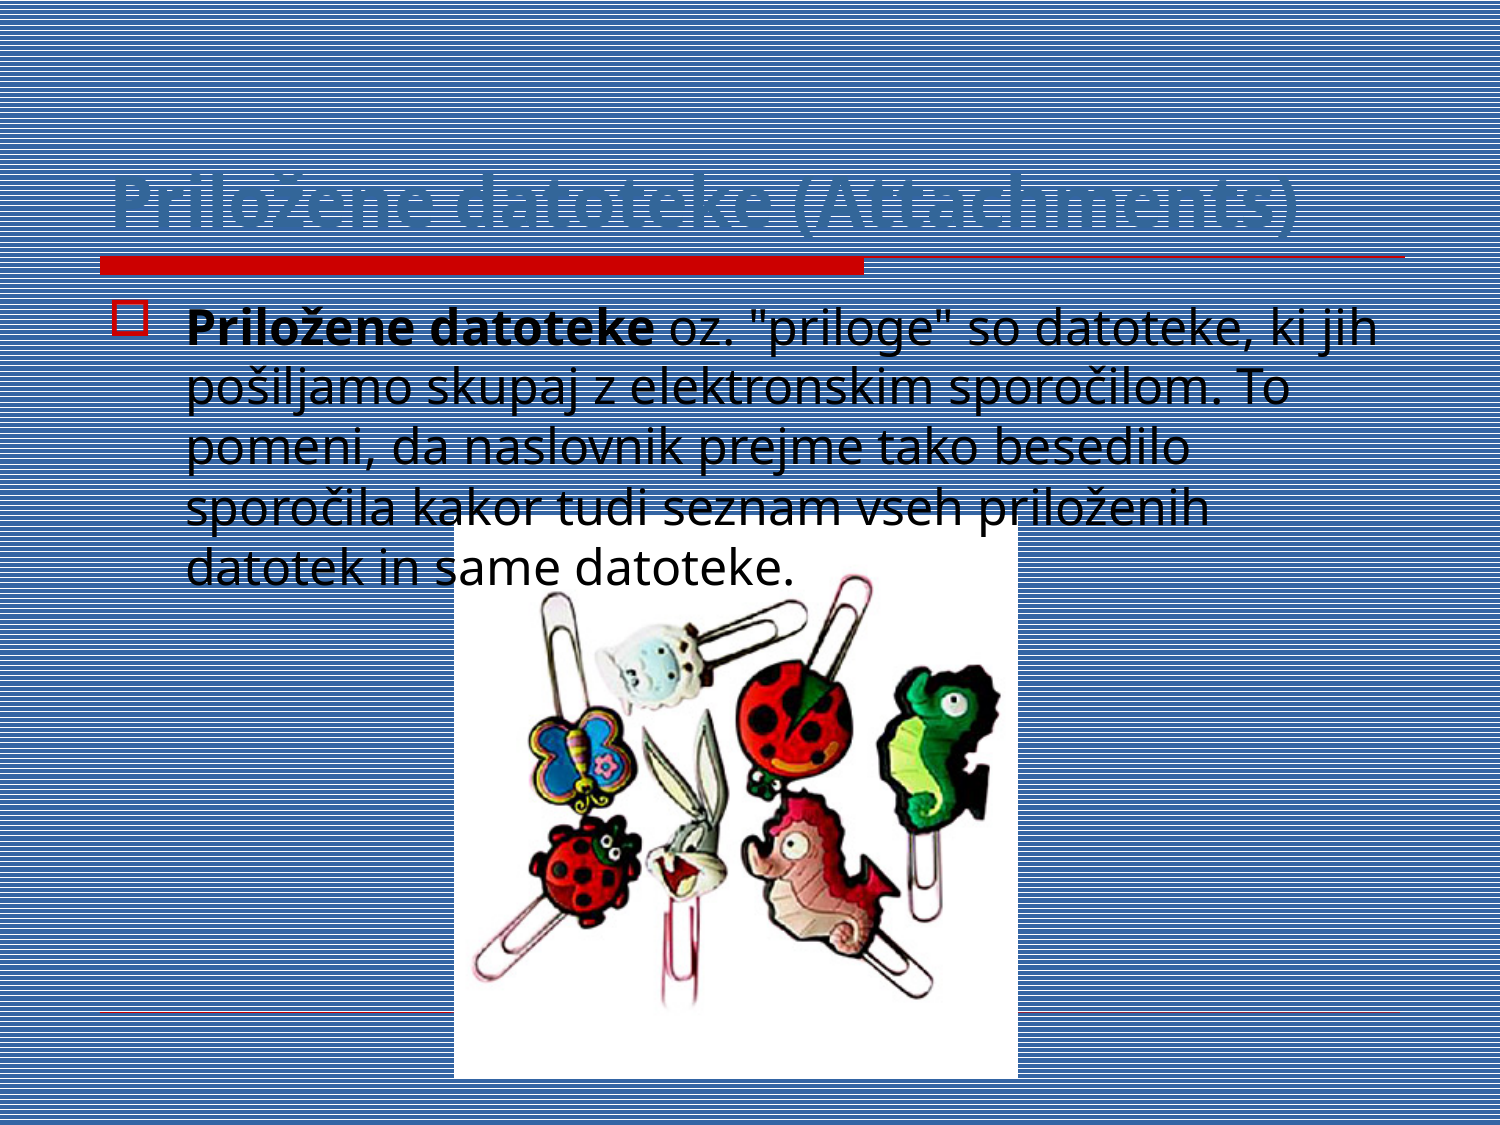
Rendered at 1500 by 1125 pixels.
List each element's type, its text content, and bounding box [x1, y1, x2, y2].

picture [454, 988, 1018, 1078]
title Priložene datoteke (Attachments) [94, 50, 1407, 250]
list Priložene datoteke oz. "priloge" so datoteke, ki jih pošiljamo skupaj z elektronskim sporočilom. To pomeni, da naslovnik prejme tako besedilo sporočila kakor tudi seznam vseh priloženih datotek in same datoteke. [92, 287, 1406, 988]
